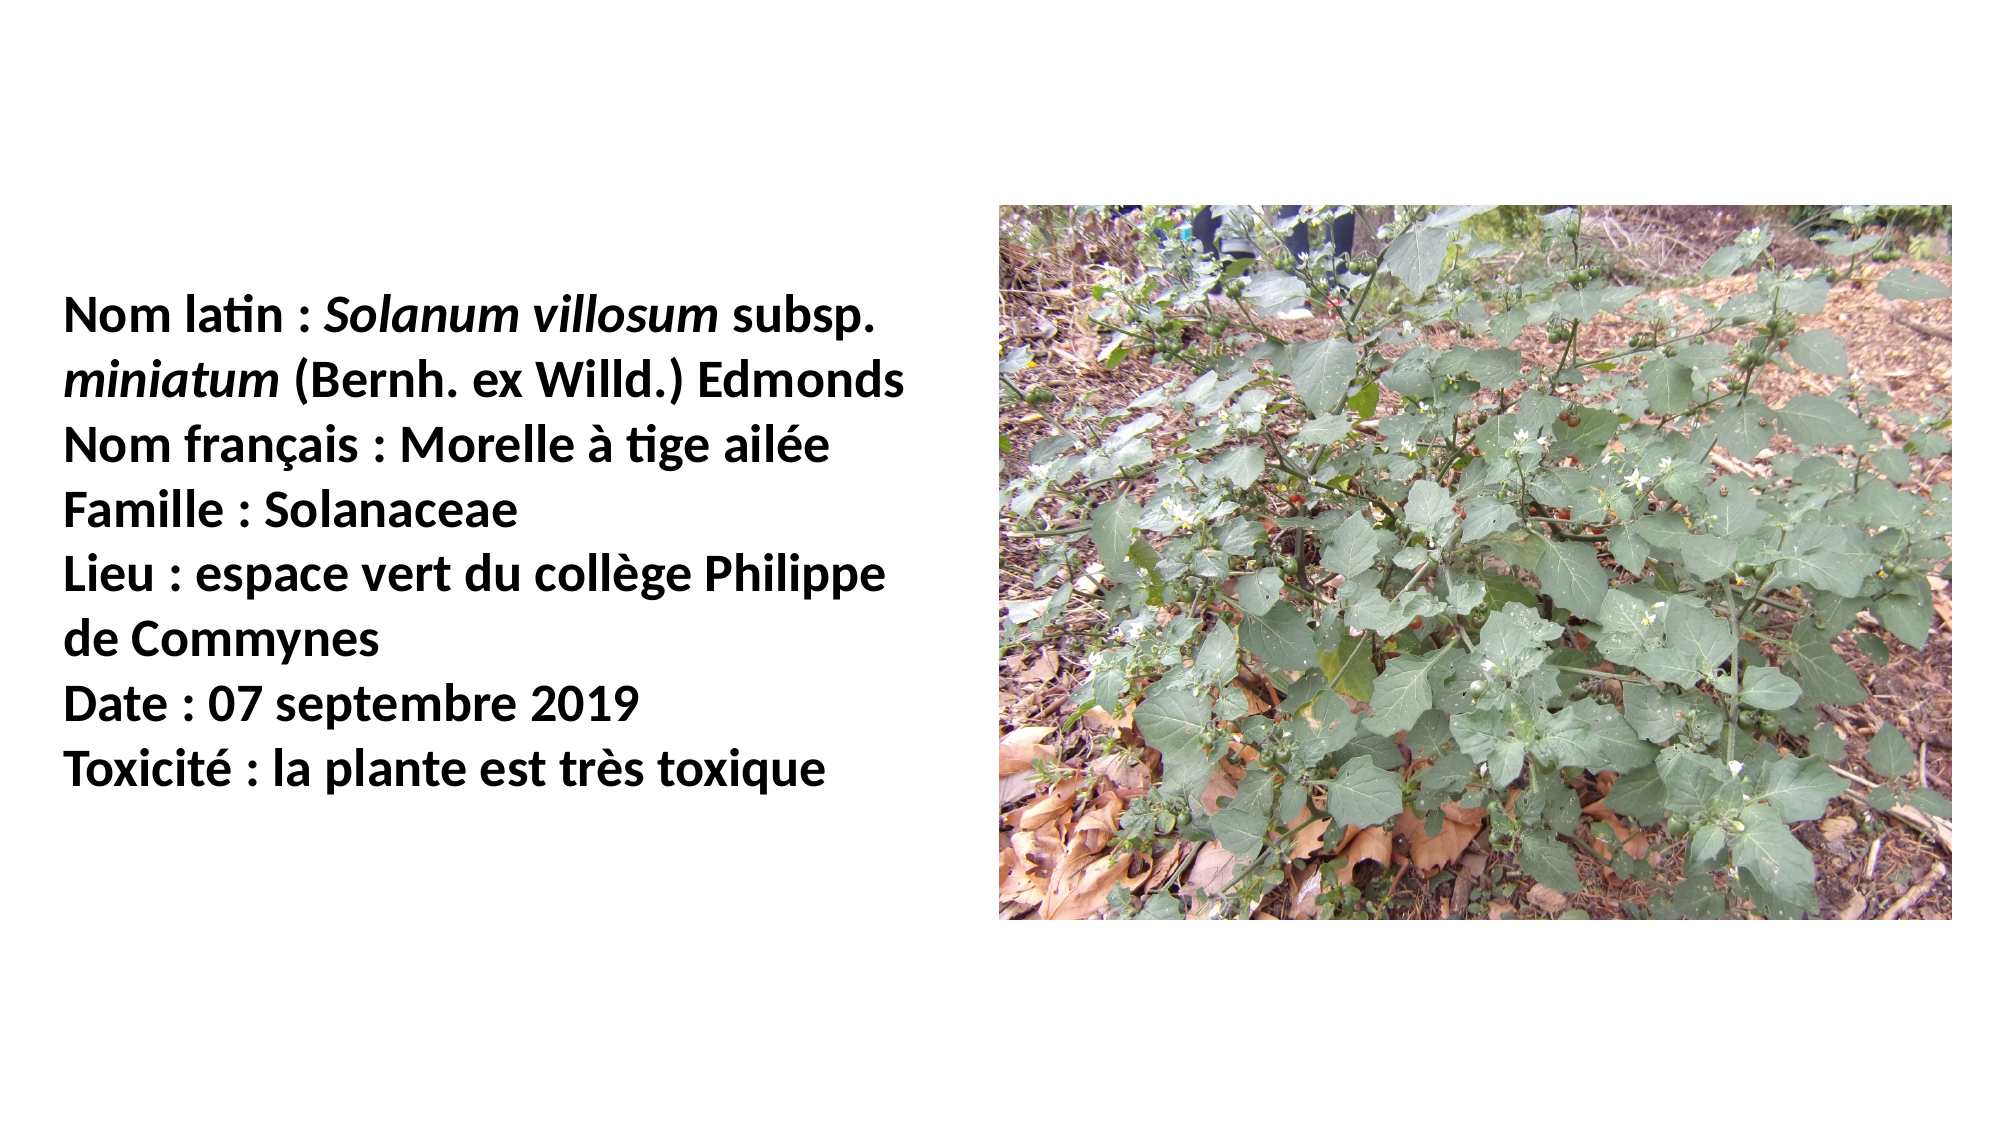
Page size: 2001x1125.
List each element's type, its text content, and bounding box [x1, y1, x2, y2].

text_box Nom latin : Solanum villosum subsp. miniatum (Bernh. ex Willd.) Edmonds Nom français : Morelle à tige ailée Famille : Solanaceae Lieu : espace vert du collège Philippe de Commynes Date : 07 septembre 2019 Toxicité : la plante est très toxique [48, 205, 934, 871]
picture [999, 205, 1952, 920]
